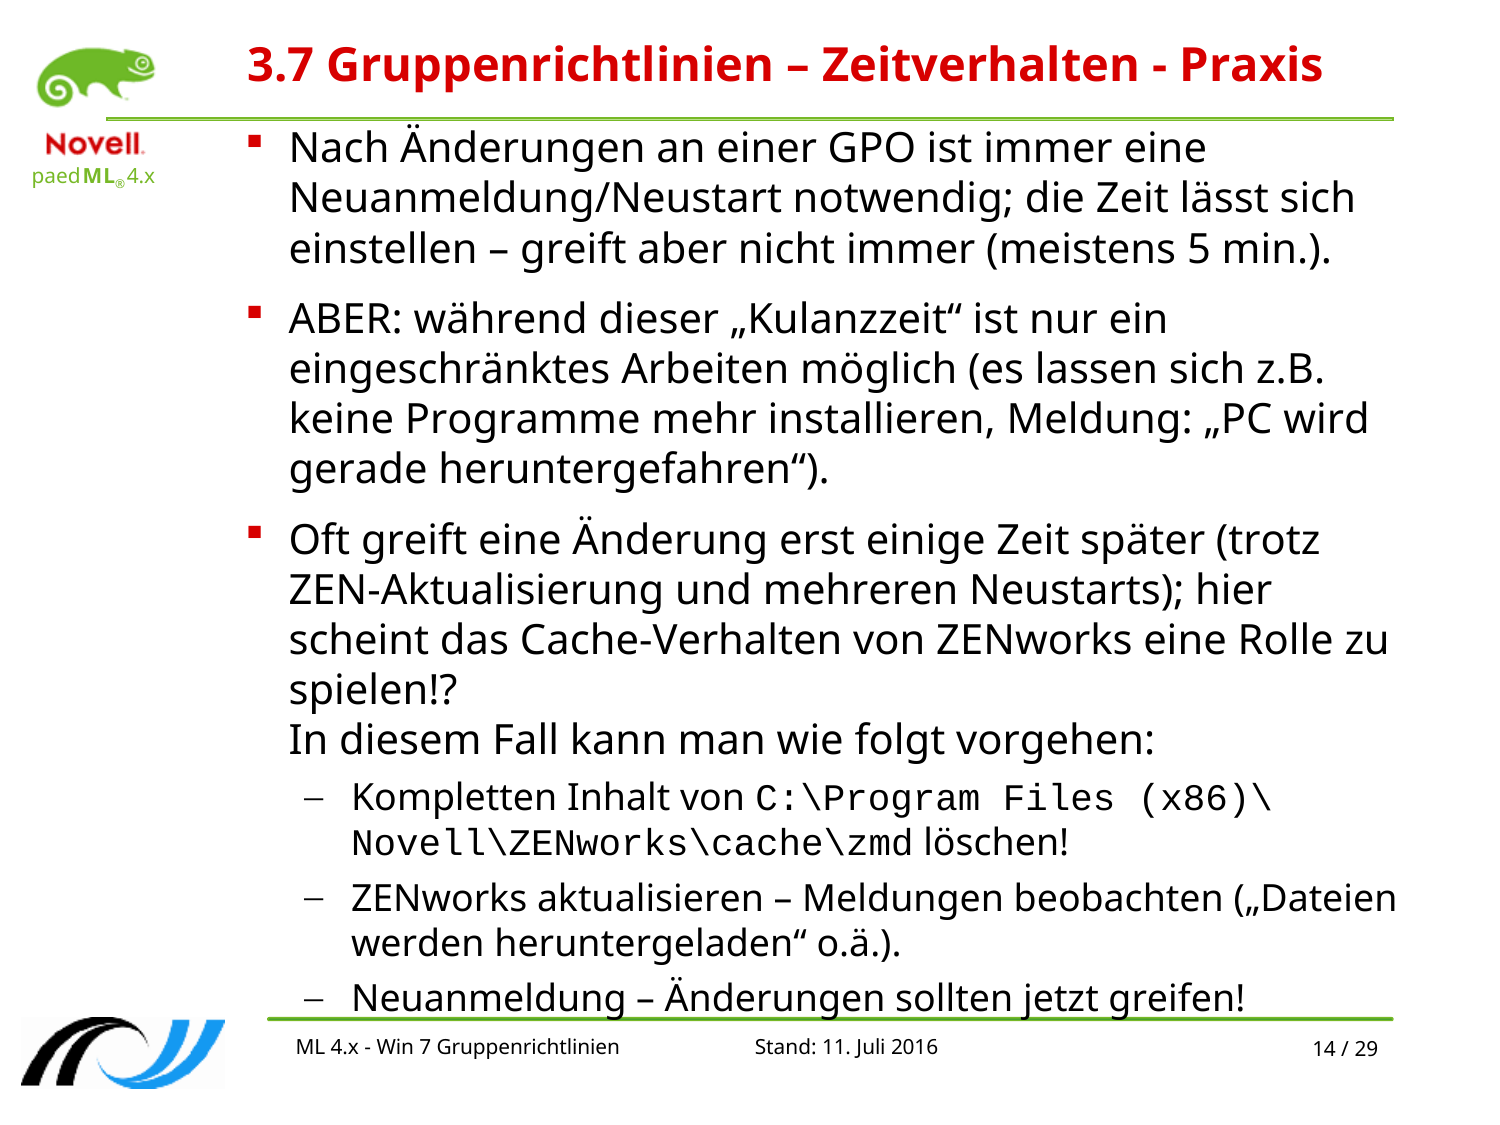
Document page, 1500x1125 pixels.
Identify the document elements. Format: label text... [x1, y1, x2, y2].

title 3.7 Gruppenrichtlinien – Zeitverhalten - Praxis [232, 12, 1453, 113]
picture [21, 1017, 225, 1089]
picture [24, 32, 167, 175]
list Nach Änderungen an einer GPO ist immer eine Neuanmeldung/Neustart notwendig; die Zeit lässt sich einstellen – greift aber nicht immer (meistens 5 min.). ABER: während dieser „Kulanzzeit“ ist nur ein eingeschränktes Arbeiten möglich (es lassen sich z.B. keine Programme mehr installieren, Meldung: „PC wird gerade heruntergefahren“). Oft greift eine Änderung erst einige Zeit später (trotz ZEN-Aktualisierung und mehreren Neustarts); hier scheint das Cache-Verhalten von ZENworks eine Rolle zu spielen!? In diesem Fall kann man wie folgt vorgehen: Kompletten Inhalt von C:\Program Files (x86)\Novell\ZENworks\cache\zmd löschen! ZENworks aktualisieren – Meldungen beobachten („Dateien werden heruntergeladen“ o.ä.). Neuanmeldung – Änderungen sollten jetzt greifen! [230, 113, 1430, 1059]
